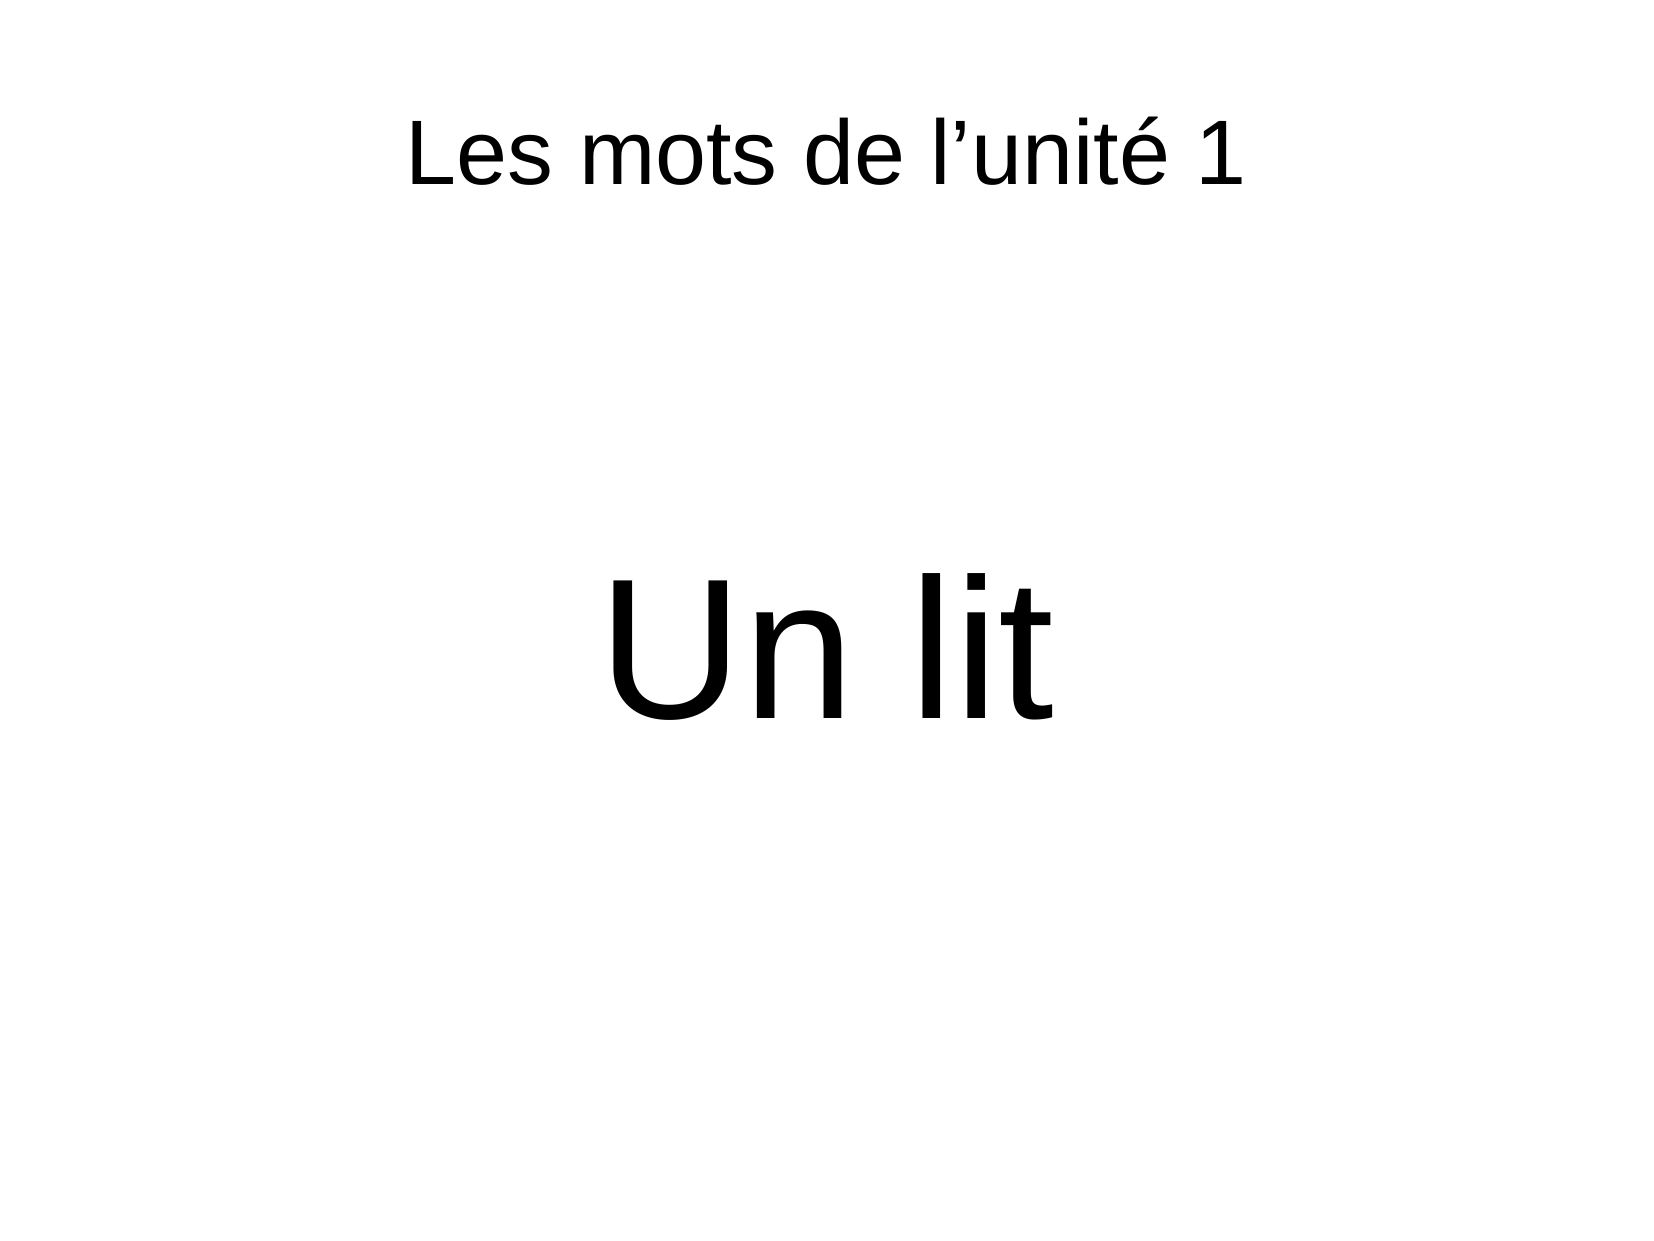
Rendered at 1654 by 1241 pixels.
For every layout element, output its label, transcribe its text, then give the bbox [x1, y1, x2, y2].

subtitle Un lit [82, 290, 1571, 1010]
title Les mots de l’unité 1 [82, 49, 1571, 257]
